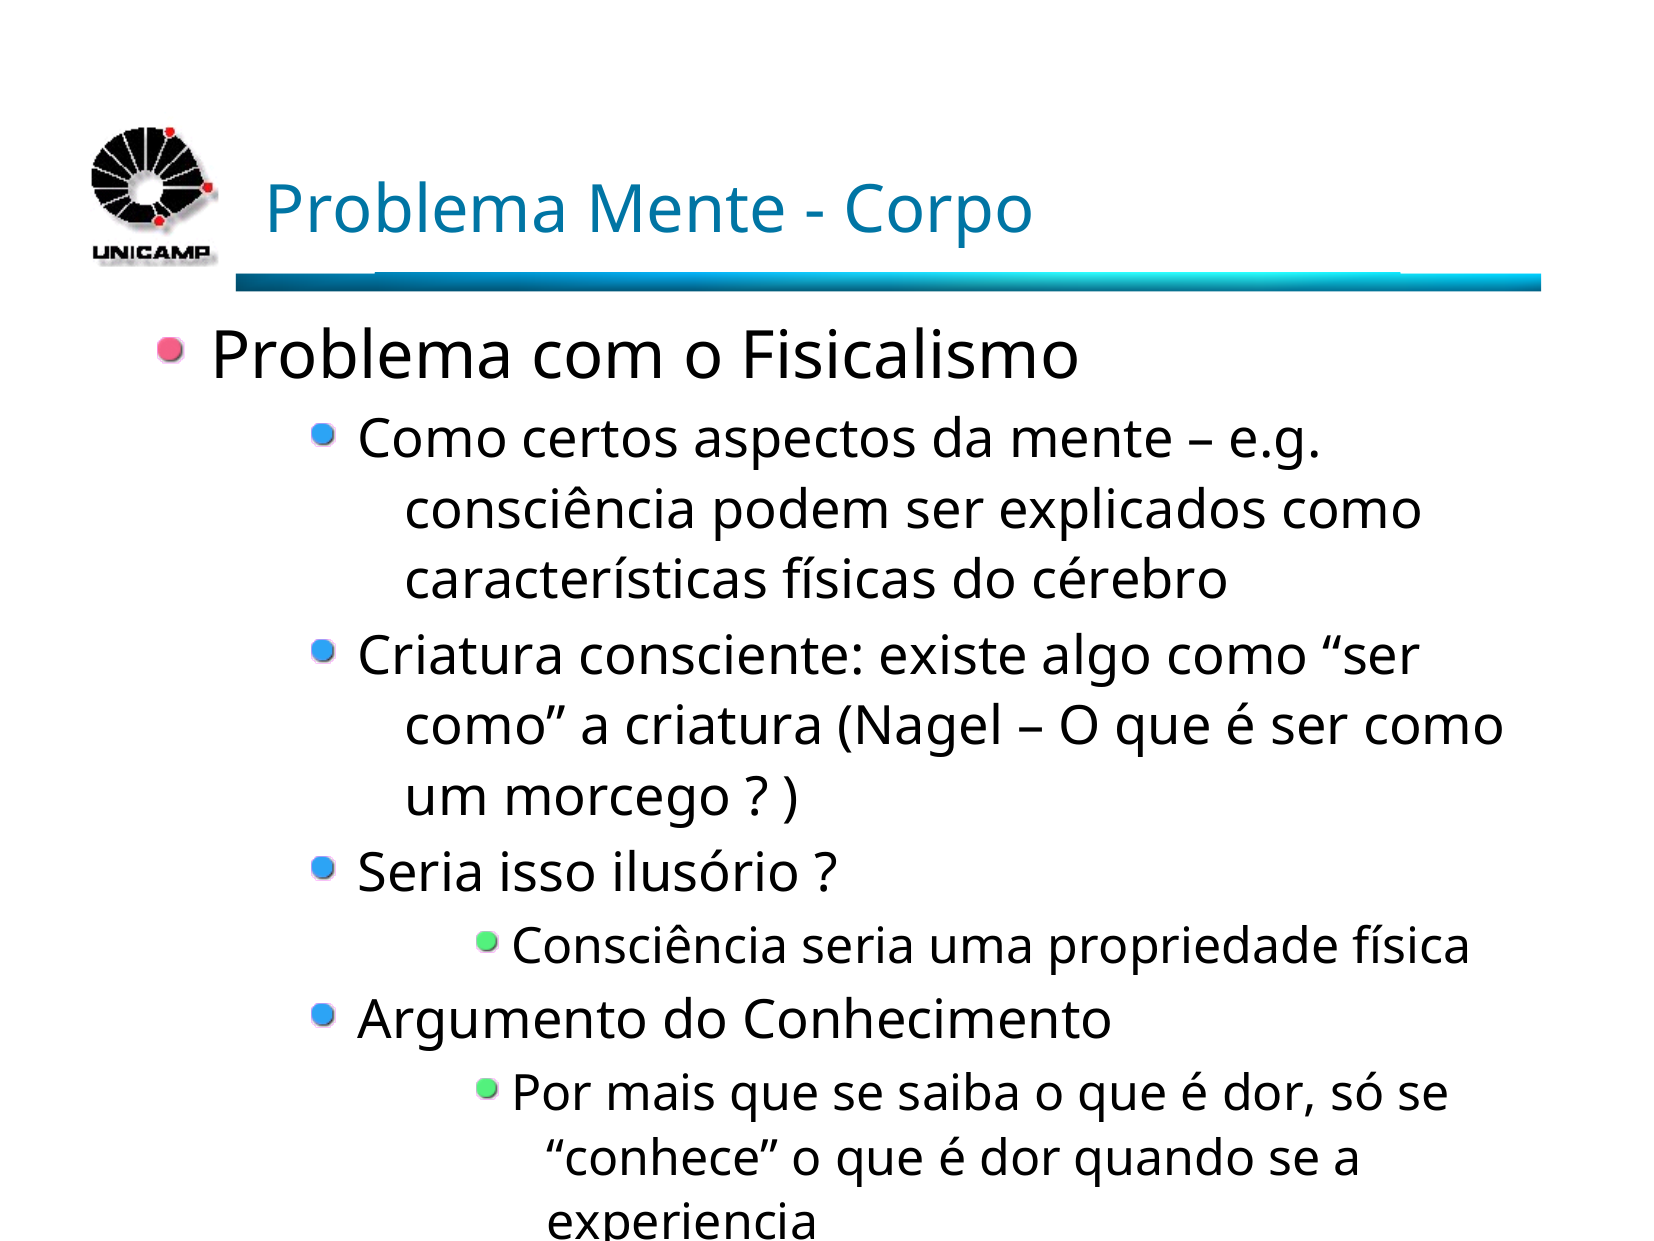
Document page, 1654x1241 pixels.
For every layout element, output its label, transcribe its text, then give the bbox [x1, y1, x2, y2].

picture [125, 272, 1654, 295]
title Problema Mente - Corpo [264, 42, 1534, 250]
list Problema com o Fisicalismo Como certos aspectos da mente – e.g. consciência podem ser explicados como características físicas do cérebro Criatura consciente: existe algo como “ser como” a criatura (Nagel – O que é ser como um morcego ? ) Seria isso ilusório ? Consciência seria uma propriedade física Argumento do Conhecimento Por mais que se saiba o que é dor, só se “conhece” o que é dor quando se a experiencia Consciência: pedra no sapato do fisicalismo [121, 309, 1534, 1182]
